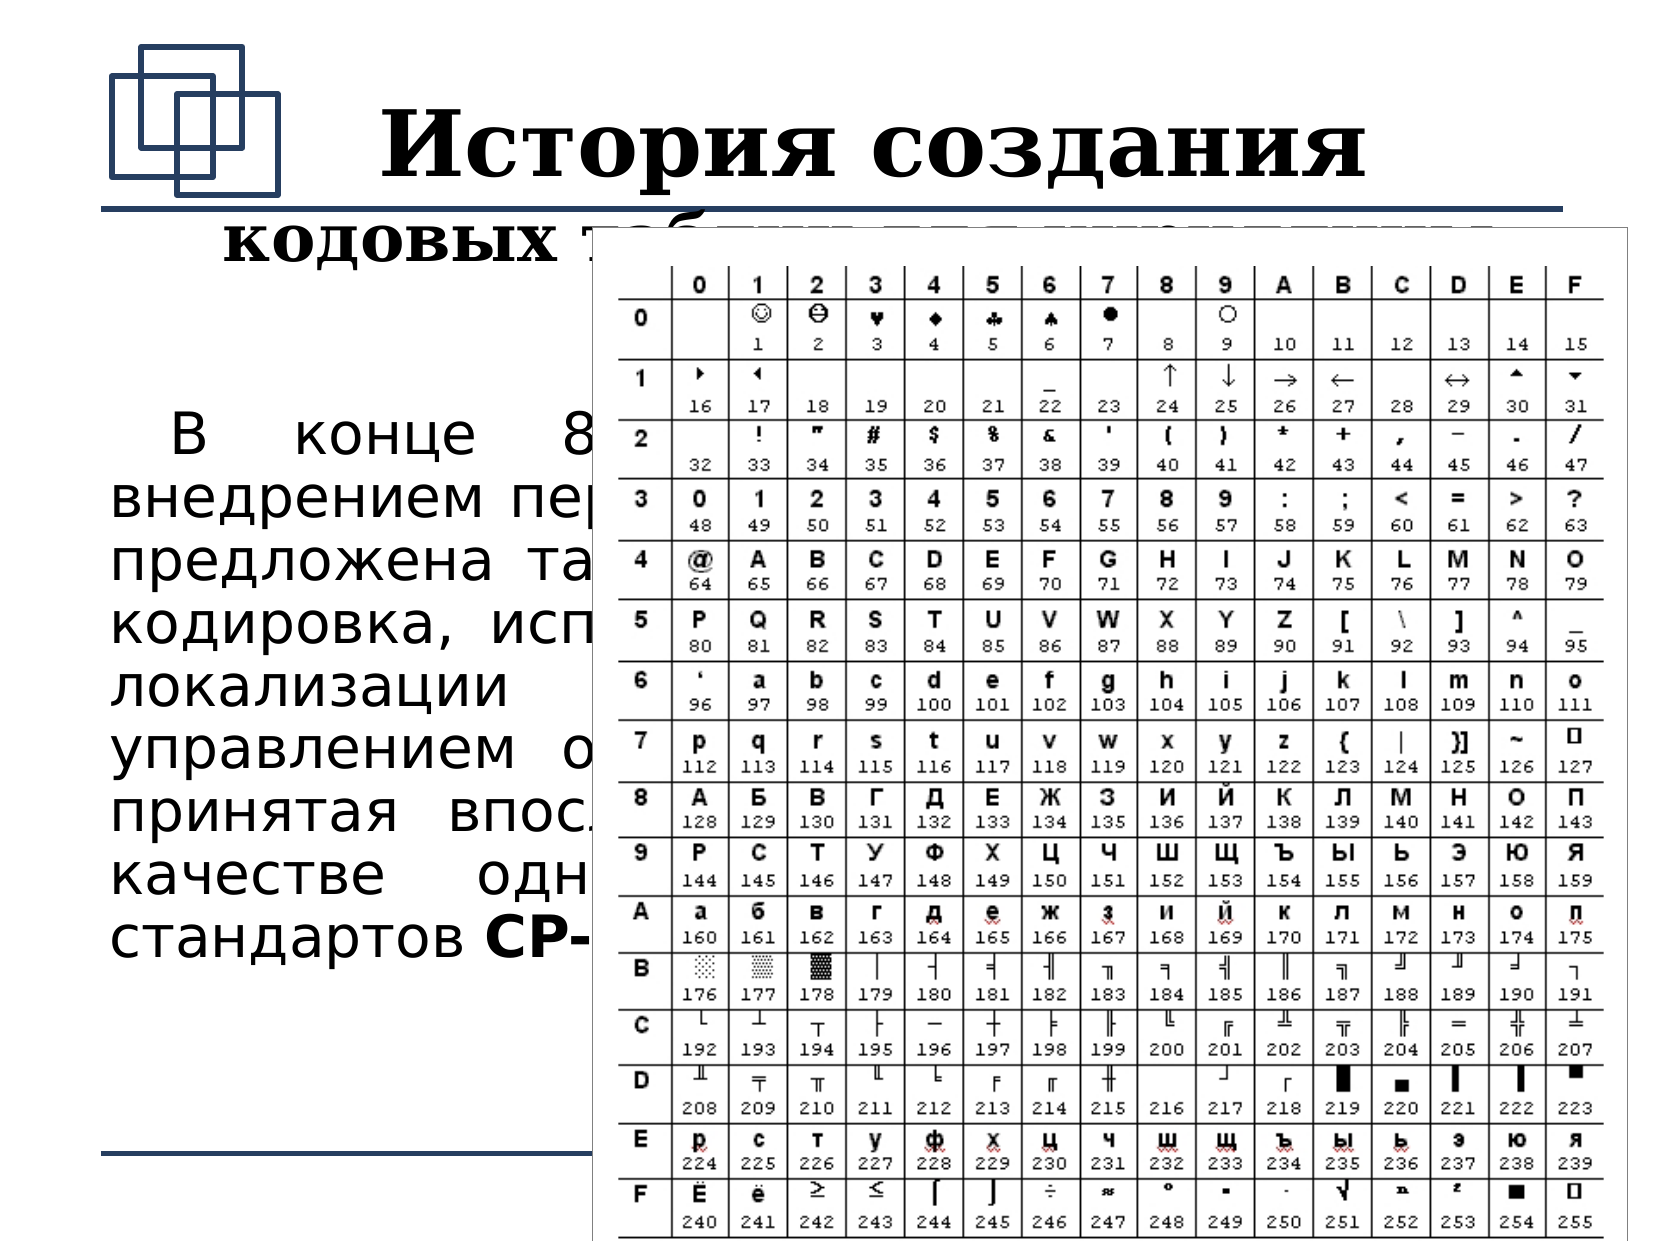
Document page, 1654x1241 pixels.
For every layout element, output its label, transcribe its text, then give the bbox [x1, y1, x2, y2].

picture [618, 266, 1604, 1241]
text_box [592, 227, 1628, 1241]
title История создания кодовых таблиц для кириллицы: [130, 47, 1615, 312]
text_box В конце 80-х в связи с массовым внедрением персональных компьютеров была предложена так называемая альтернативная кодировка, используемая при русскоязычной локализации IBM-совместимых ПК под управлением операционной системы DOS и принятая впоследствии корпорацией IBM в качестве одного из своих внутренних стандартов CP-866. [94, 396, 592, 1141]
